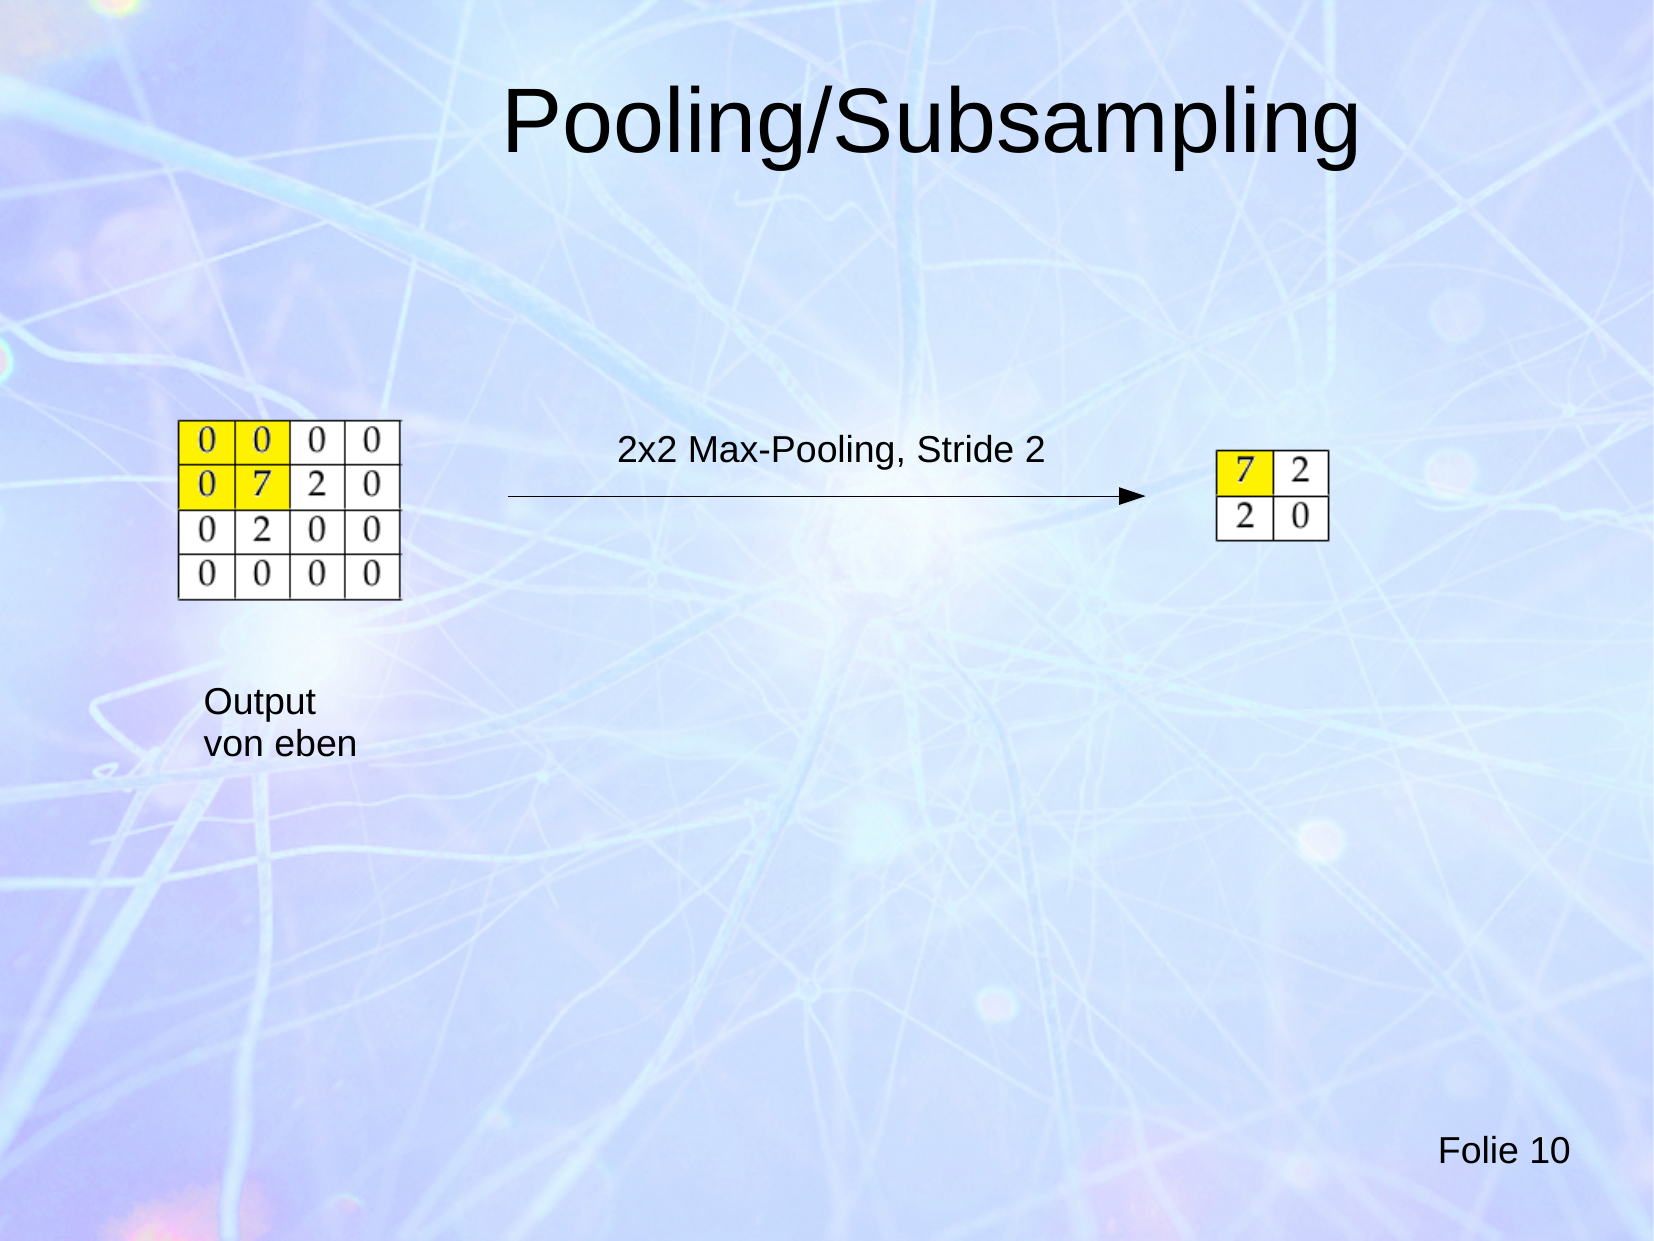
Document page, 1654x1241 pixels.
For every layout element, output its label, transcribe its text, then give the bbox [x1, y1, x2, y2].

picture [0, 0, 1654, 1241]
text_box Output von eben [188, 673, 402, 773]
text_box 2x2 Max-Pooling, Stride 2 [602, 420, 1063, 520]
title Pooling/Subsampling [271, 17, 1595, 225]
